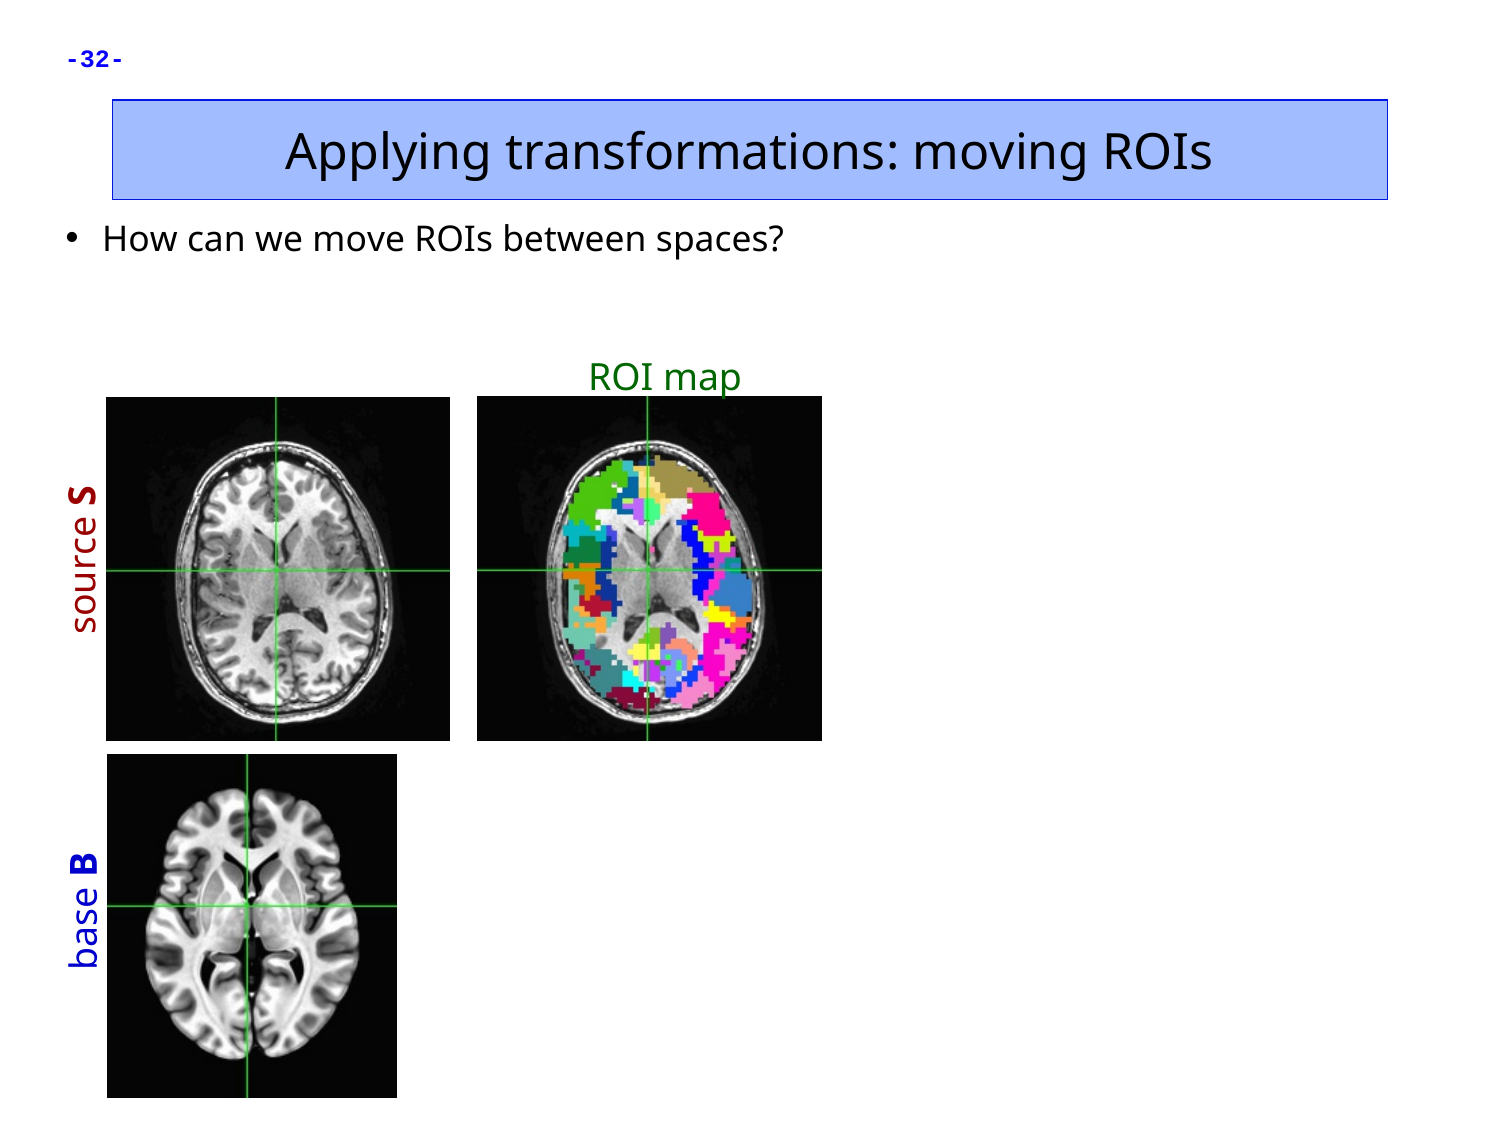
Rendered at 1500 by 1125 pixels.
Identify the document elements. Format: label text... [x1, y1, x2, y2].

picture [106, 397, 450, 741]
text_box ROI map [570, 342, 765, 414]
text_box Applying transformations: moving ROIs [112, 99, 1388, 200]
picture [107, 754, 397, 1098]
text_box base B [48, 827, 120, 988]
picture [477, 396, 822, 741]
text_box How can we move ROIs between spaces? [49, 208, 1410, 360]
text_box source S [47, 458, 119, 653]
